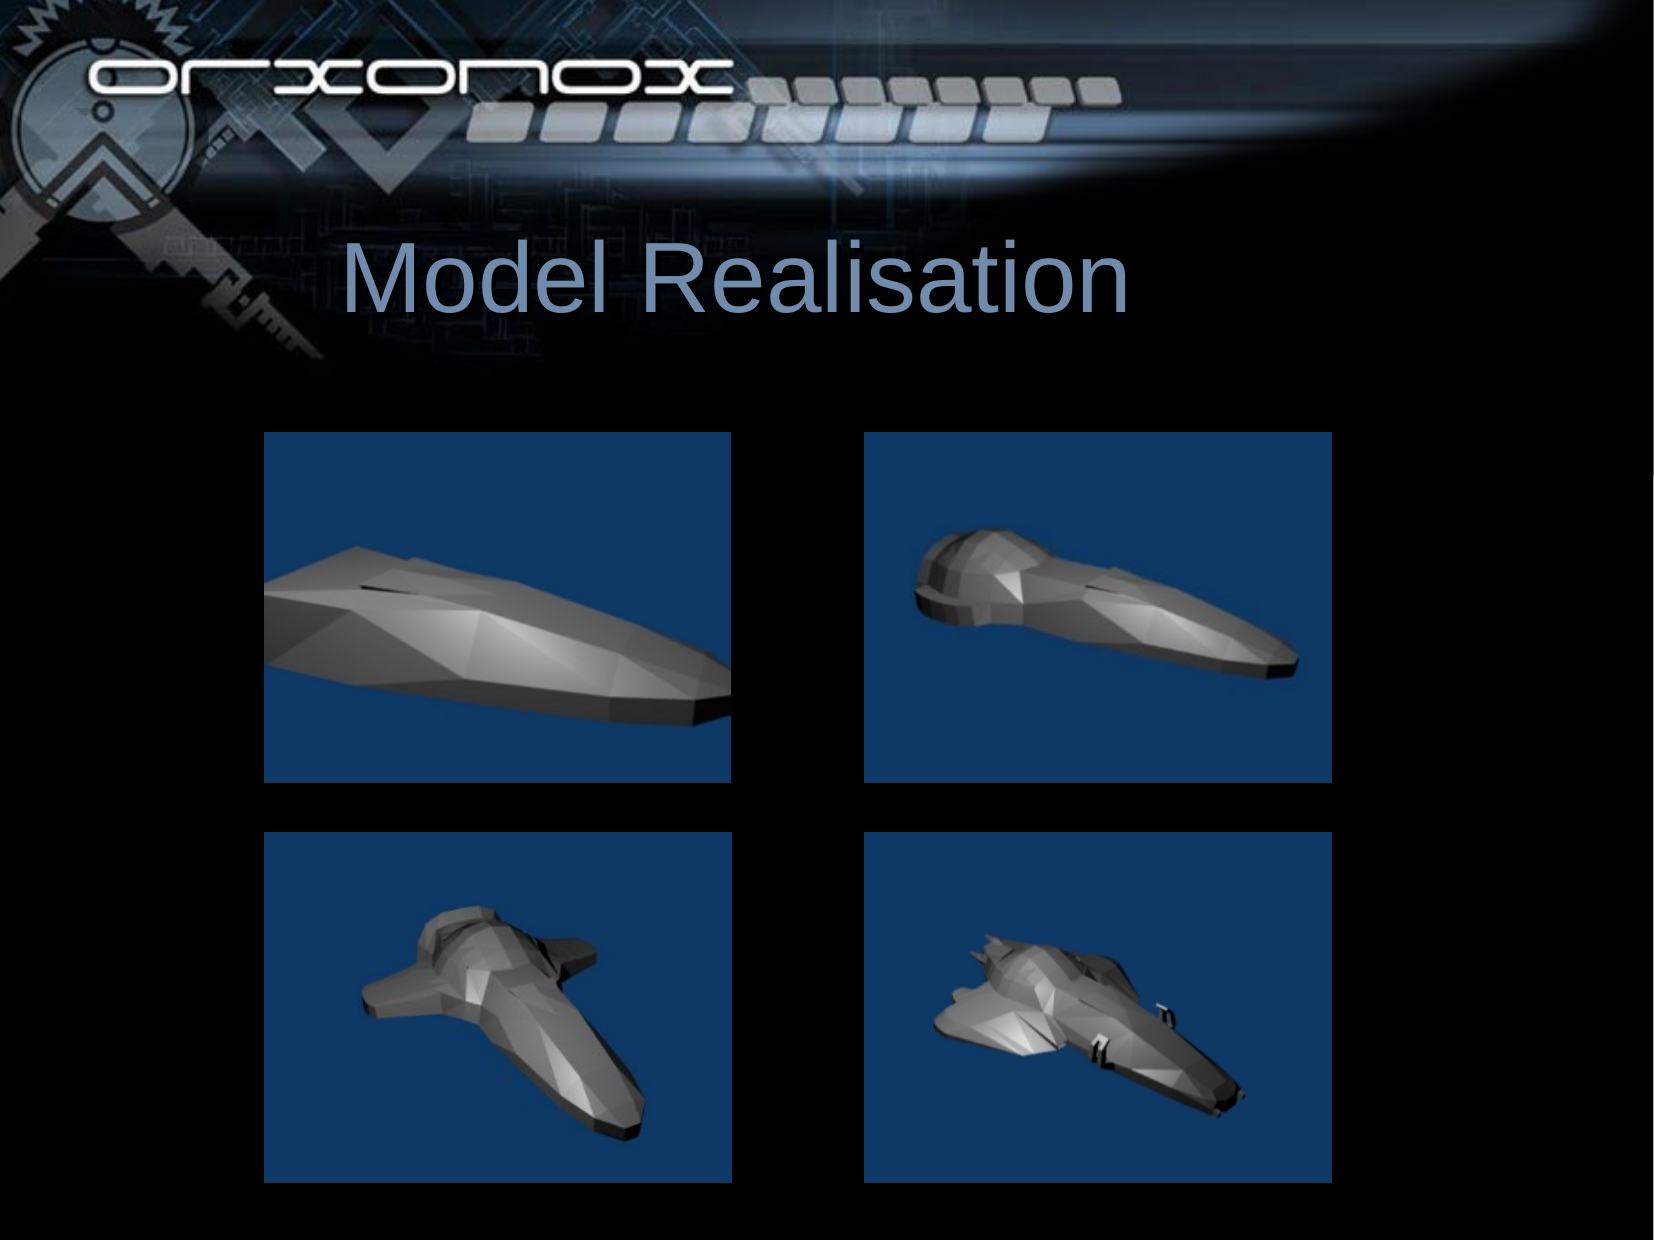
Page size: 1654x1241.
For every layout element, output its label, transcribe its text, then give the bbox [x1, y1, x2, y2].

picture [864, 832, 1332, 1183]
picture [264, 832, 732, 1183]
picture [0, 0, 1654, 783]
text_box Model Realisation [324, 205, 1300, 261]
